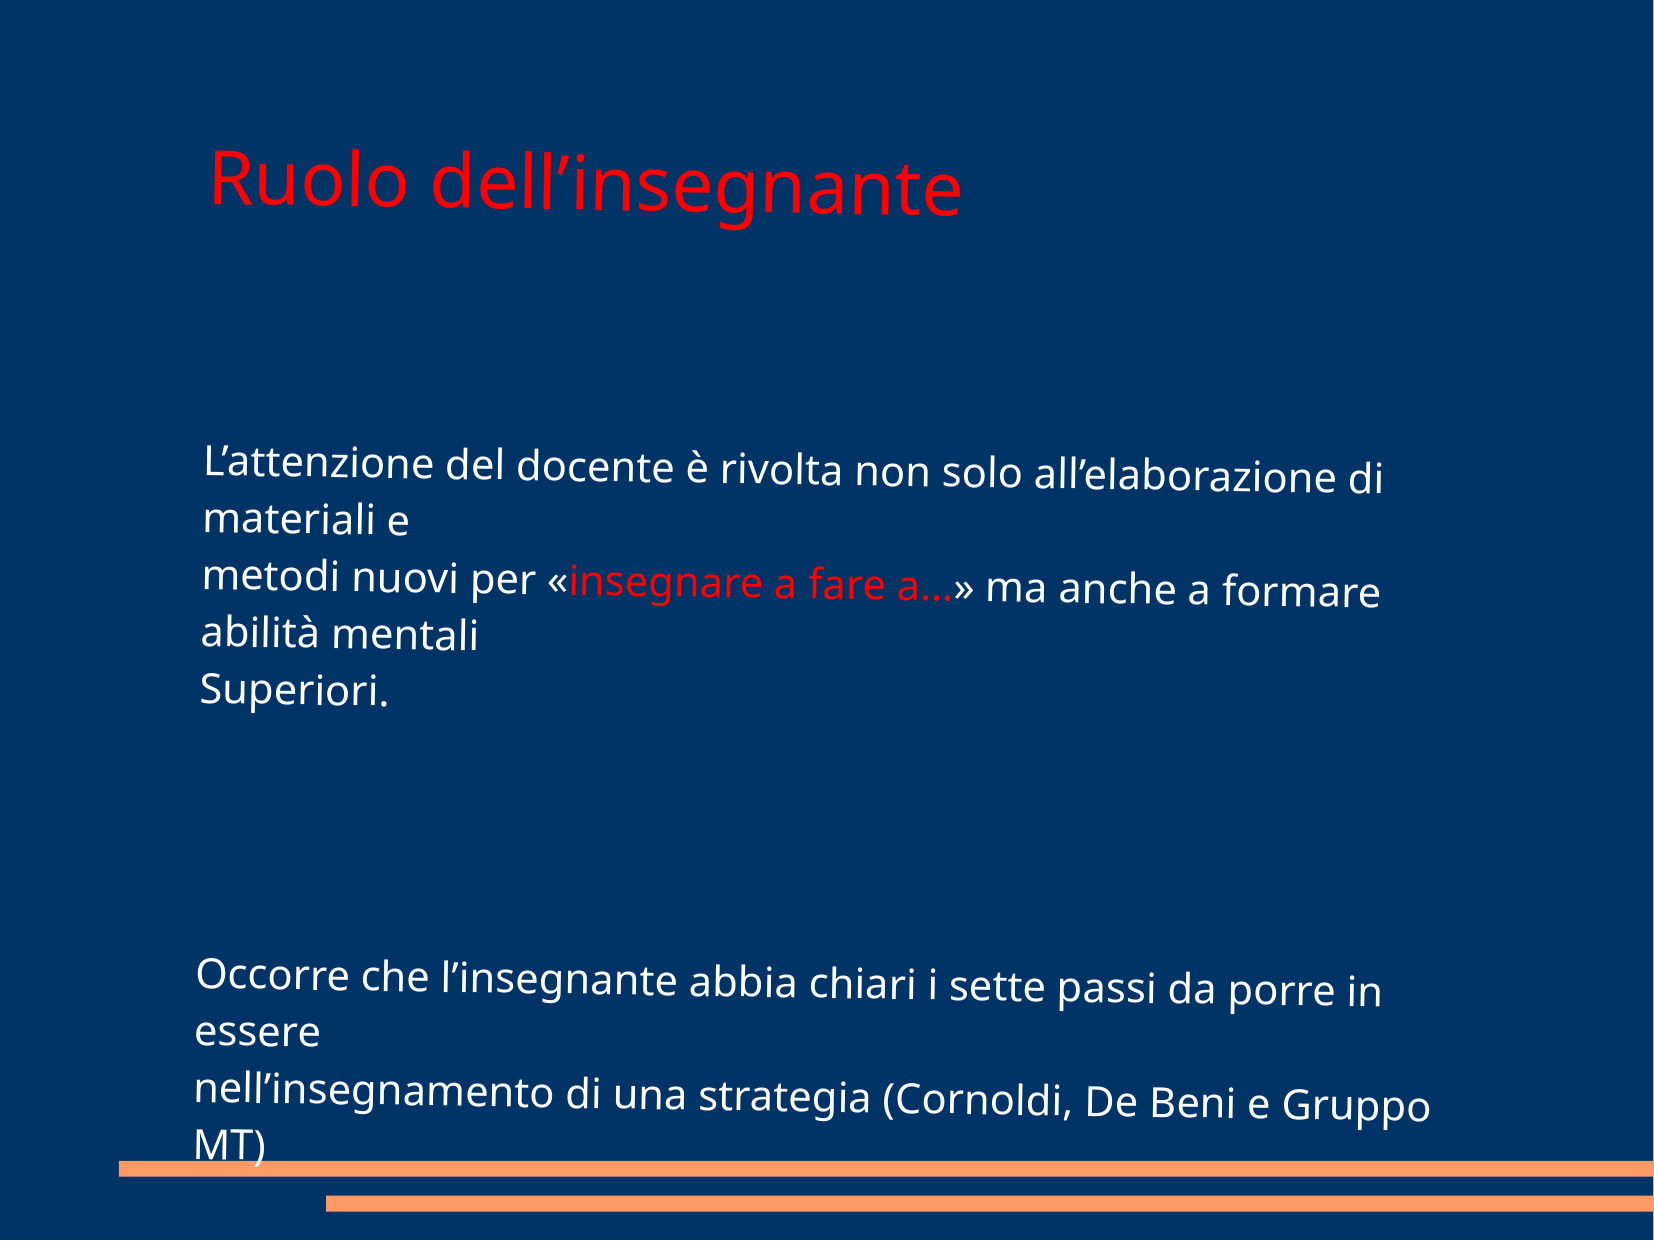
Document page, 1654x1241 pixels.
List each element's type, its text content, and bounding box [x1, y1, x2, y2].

text_box Ruolo dell’insegnante L’attenzione del docente è rivolta non solo all’elaborazione di materiali e metodi nuovi per «insegnare a fare a…» ma anche a formare abilità mentali Superiori. Occorre che l’insegnante abbia chiari i sette passi da porre in essere nell’insegnamento di una strategia (Cornoldi, De Beni e Gruppo MT) [178, 116, 1472, 1126]
